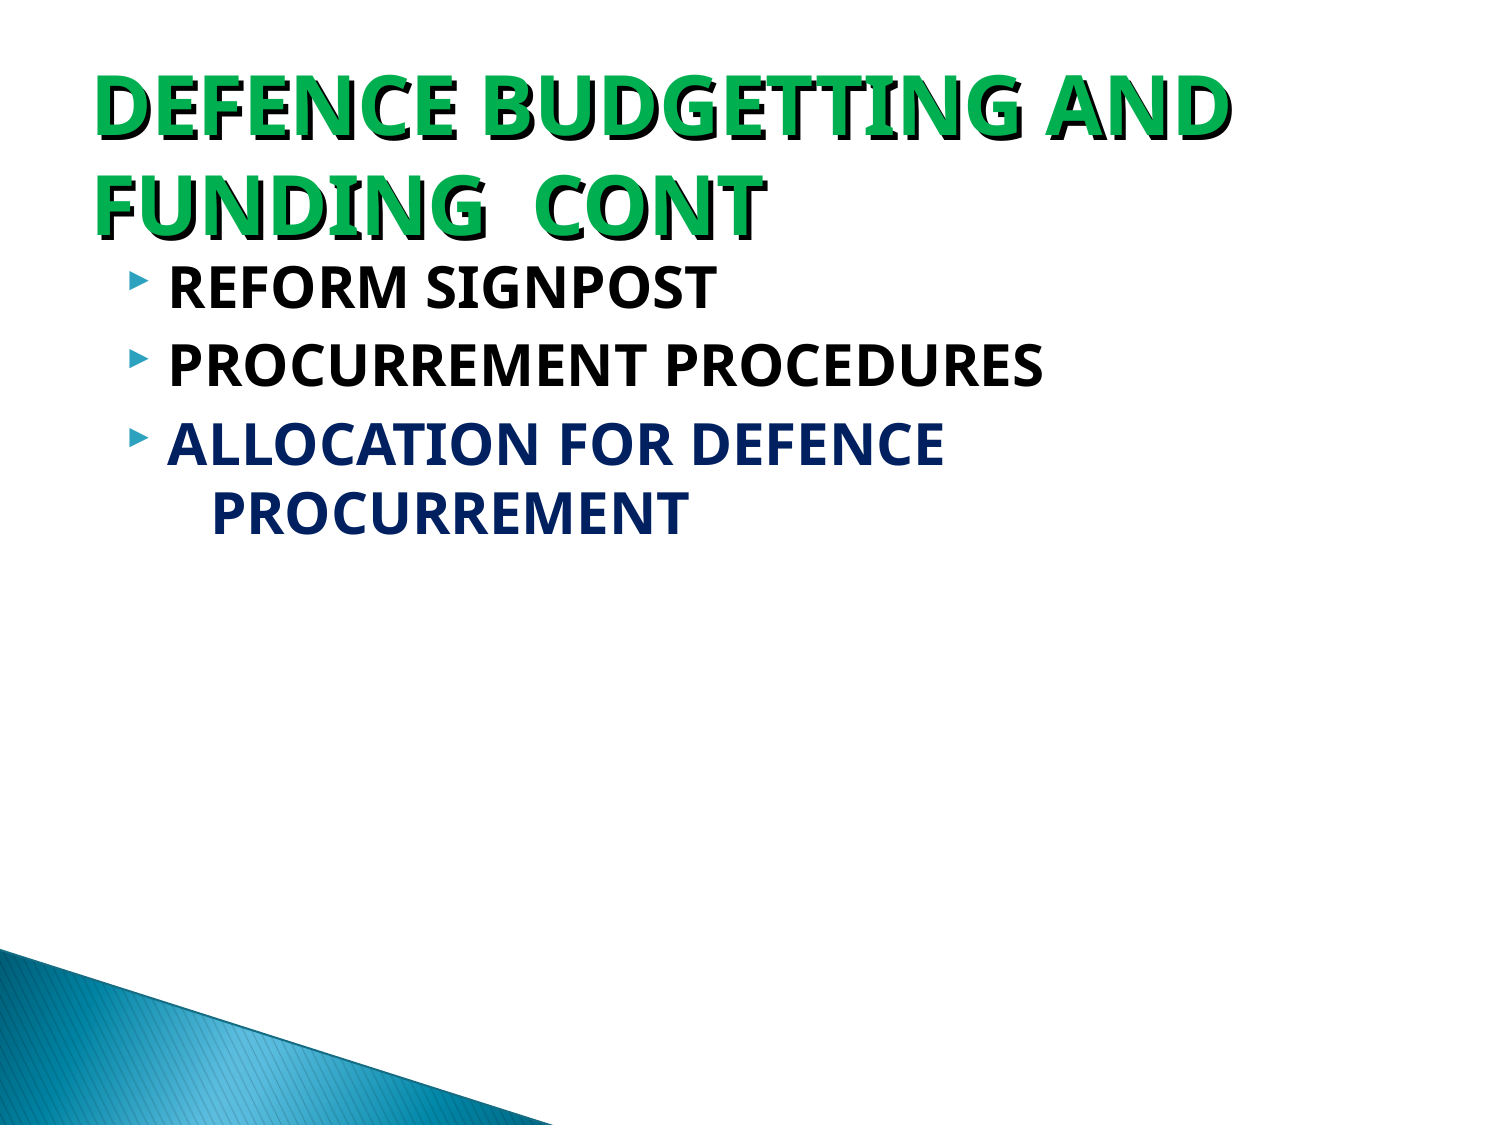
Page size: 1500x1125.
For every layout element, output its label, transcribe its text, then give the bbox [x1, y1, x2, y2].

title DEFENCE BUDGETTING AND FUNDING CONT [75, 45, 1426, 233]
list REFORM SIGNPOST PROCURREMENT PROCEDURES ALLOCATION FOR DEFENCE PROCURREMENT [75, 243, 1426, 986]
